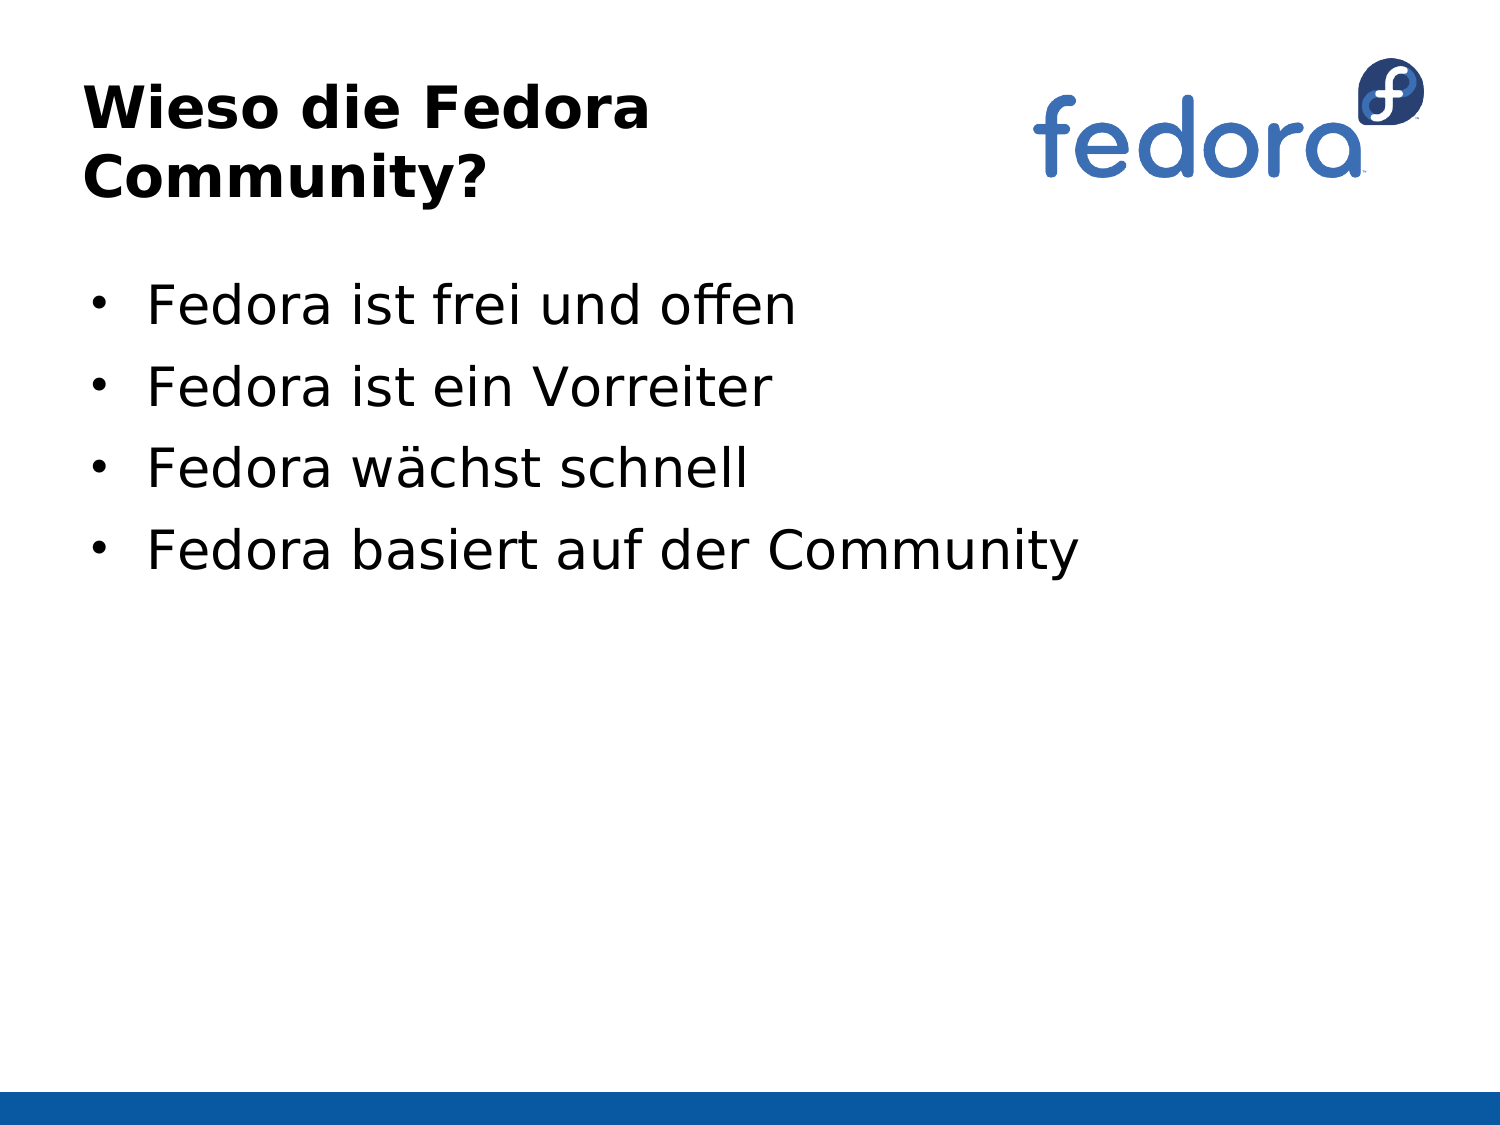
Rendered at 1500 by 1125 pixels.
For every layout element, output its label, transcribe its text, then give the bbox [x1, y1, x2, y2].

list Fedora ist frei und offen Fedora ist ein Vorreiter Fedora wächst schnell Fedora basiert auf der Community [75, 262, 1425, 1021]
picture [1034, 58, 1424, 178]
picture [0, 1092, 1500, 1125]
title Wieso die Fedora Community? [67, 35, 1034, 244]
